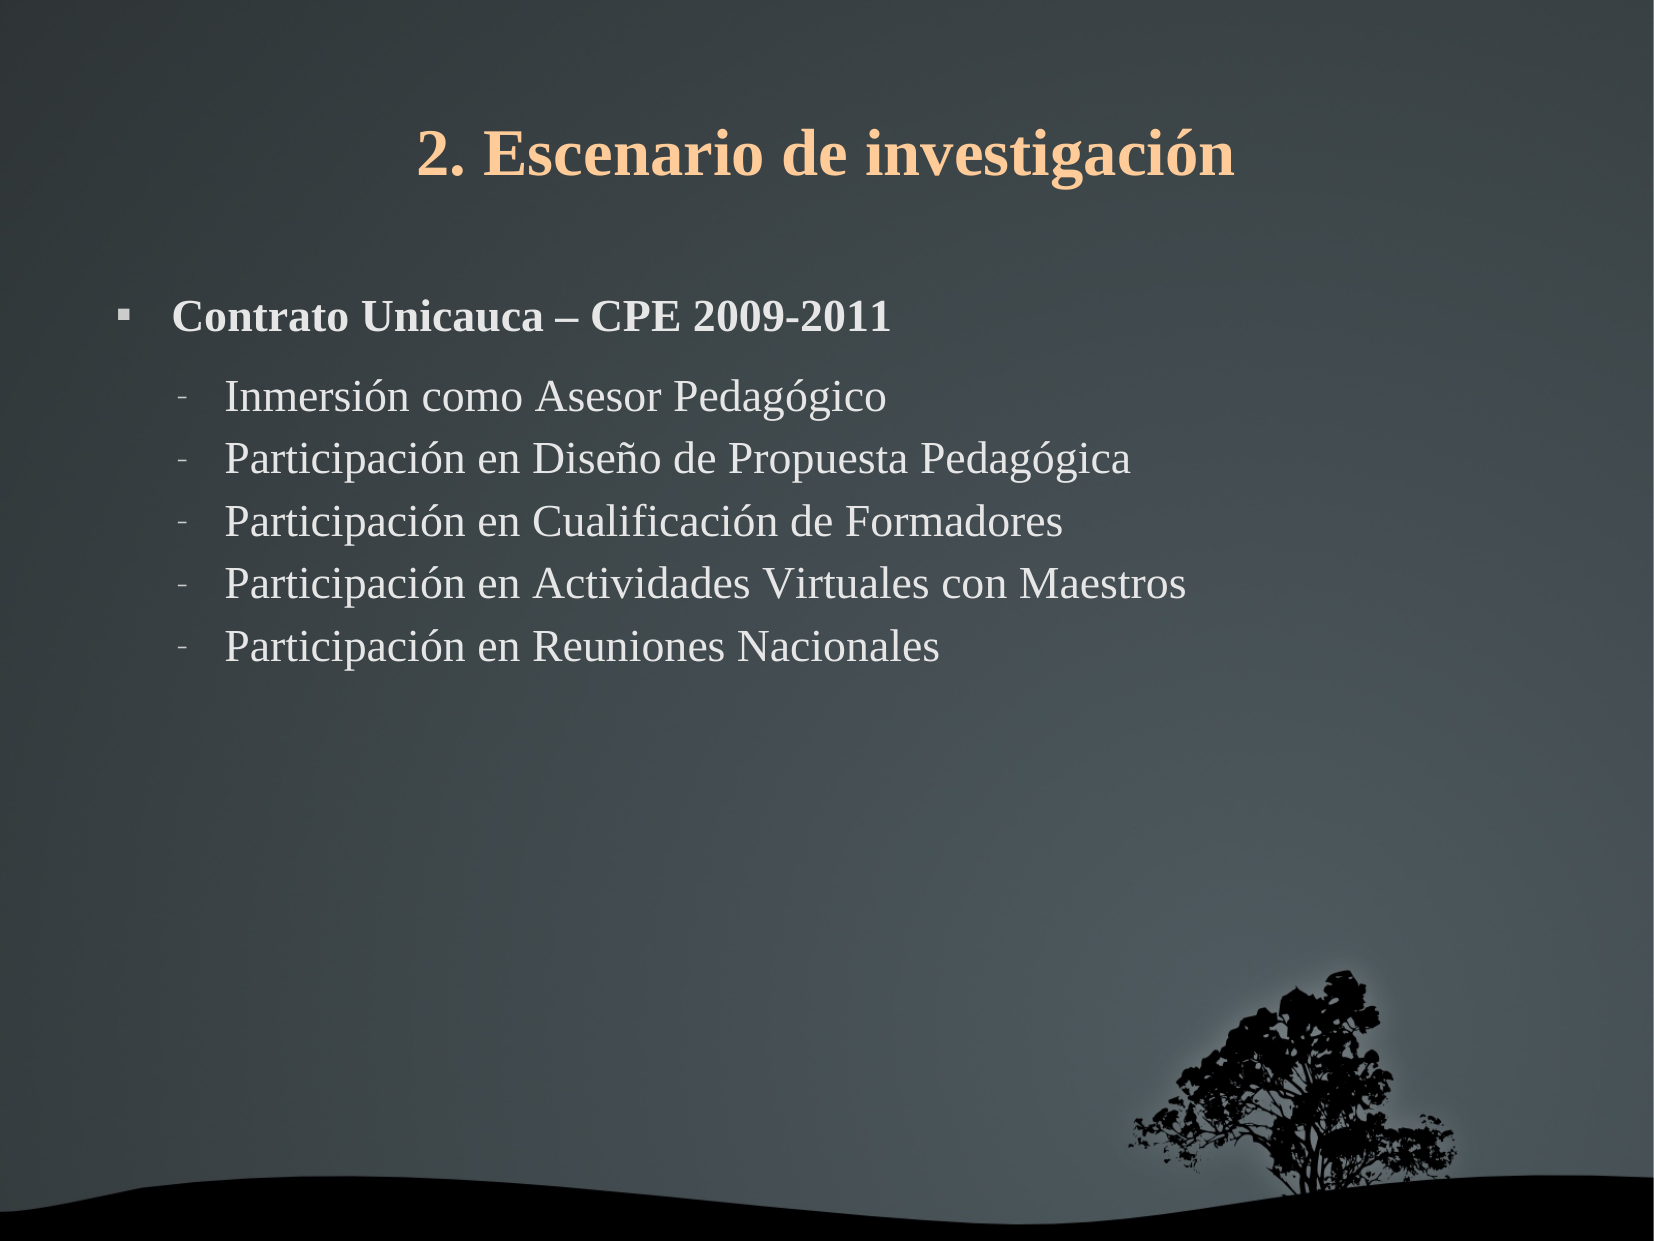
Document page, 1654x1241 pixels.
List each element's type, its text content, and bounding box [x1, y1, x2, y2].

list Contrato Unicauca – CPE 2009-2011 Inmersión como Asesor Pedagógico Participación en Diseño de Propuesta Pedagógica Participación en Cualificación de Formadores Participación en Actividades Virtuales con Maestros Participación en Reuniones Nacionales [82, 290, 1571, 1109]
title 2. Escenario de investigación [82, 49, 1571, 257]
picture [0, 0, 1654, 1241]
